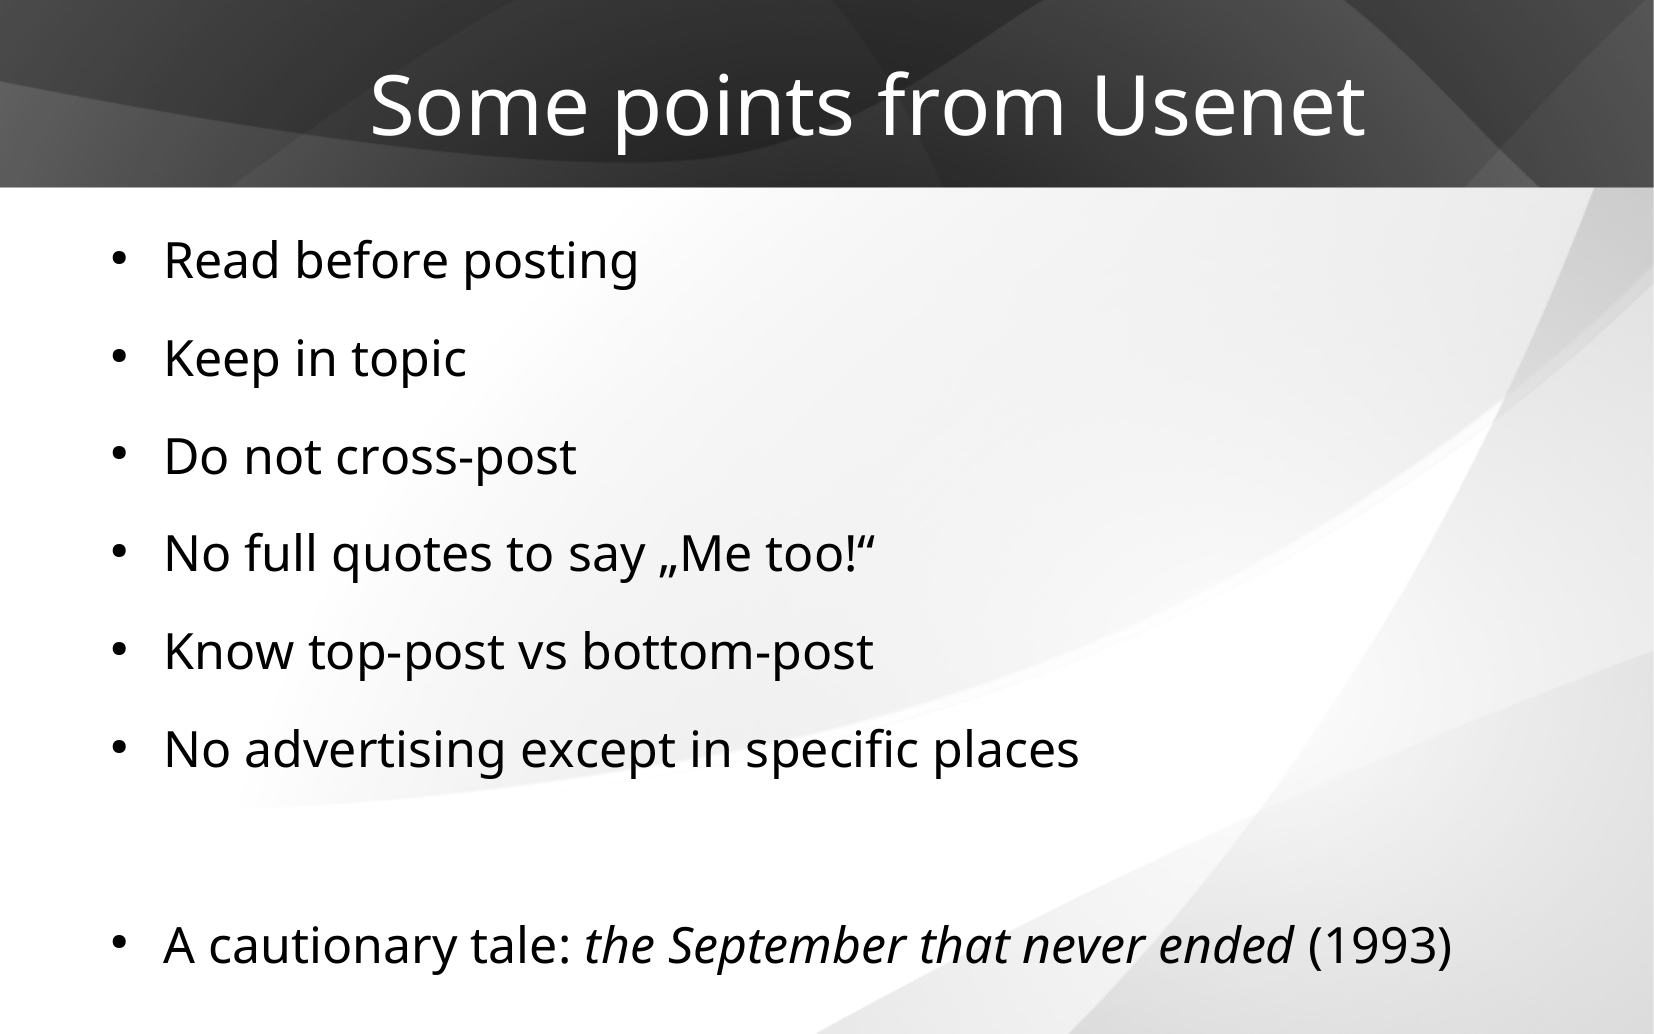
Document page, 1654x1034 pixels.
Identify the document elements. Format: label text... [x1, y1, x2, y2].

picture [0, 0, 1654, 1034]
title Some points from Usenet [124, 0, 1613, 208]
list Read before posting Keep in topic Do not cross-post No full quotes to say „Me too!“ Know top-post vs bottom-post No advertising except in specific places A cautionary tale: the September that never ended (1993) [75, 225, 1613, 1013]
